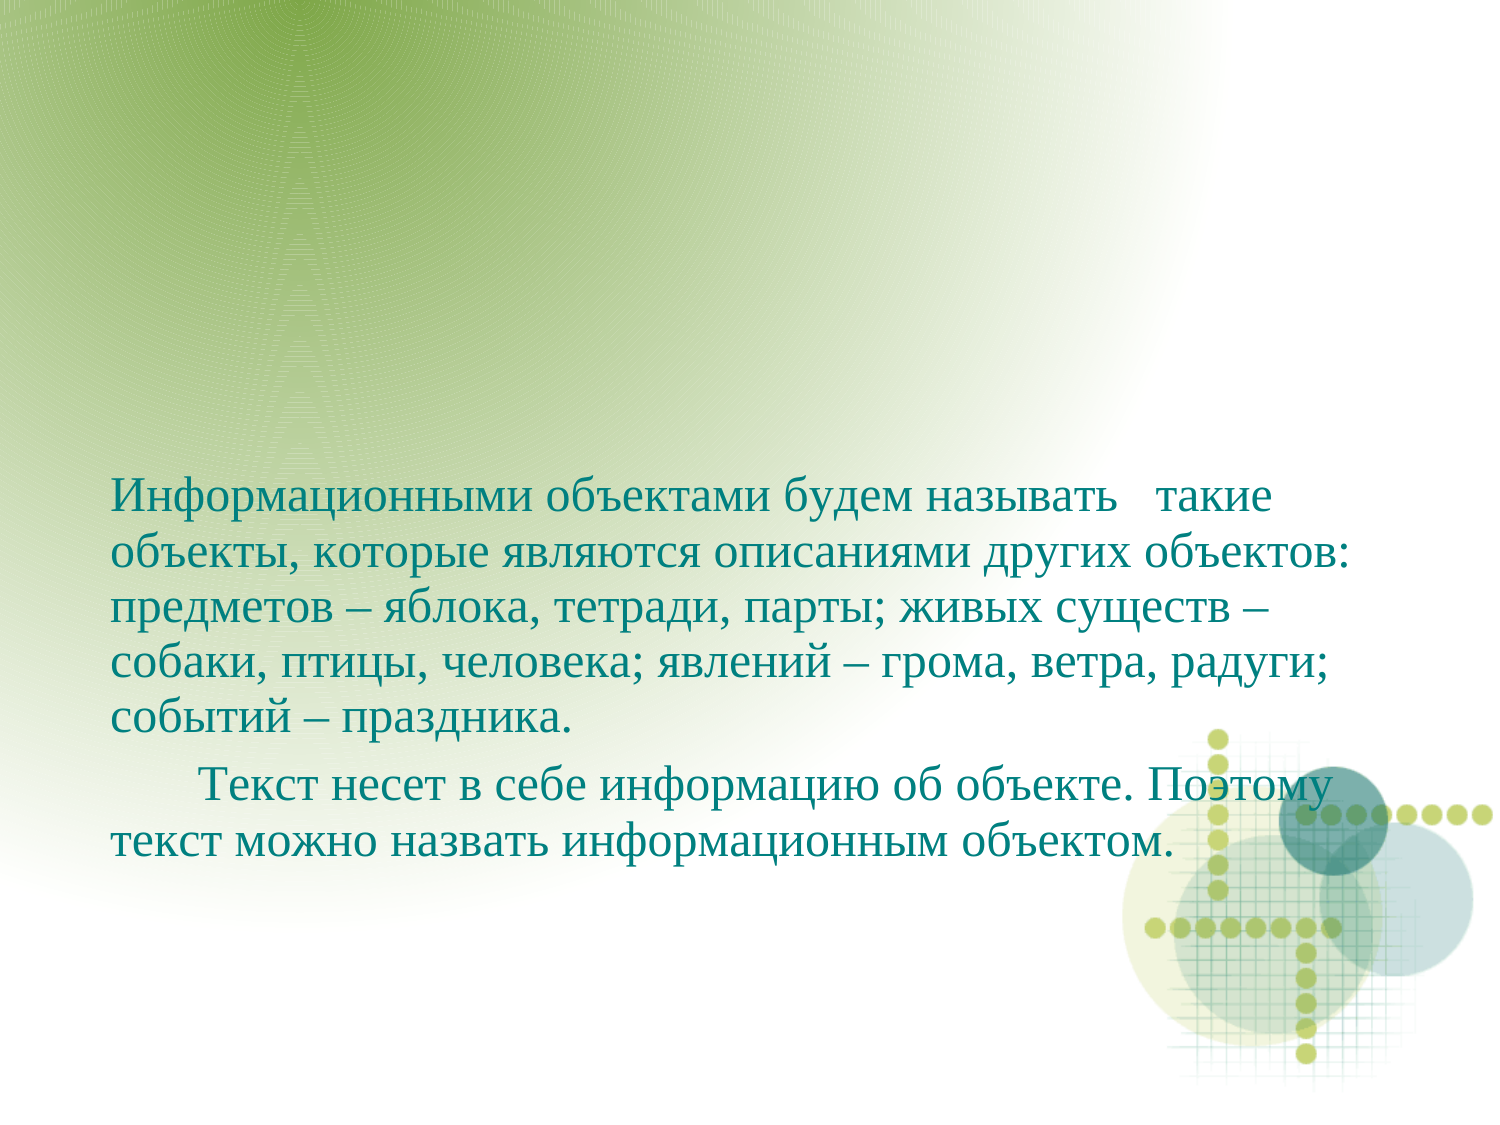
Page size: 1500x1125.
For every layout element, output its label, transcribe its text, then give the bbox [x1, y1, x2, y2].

subtitle Информационными объектами будем называть такие объекты, которые являются описаниями других объектов: предметов – яблока, тетради, парты; живых существ – собаки, птицы, человека; явлений – грома, ветра, радуги; событий – праздника. Текст несет в себе информацию об объекте. Поэтому текст можно назвать информационным объектом. [110, 320, 1392, 1015]
picture [1110, 718, 1500, 1098]
